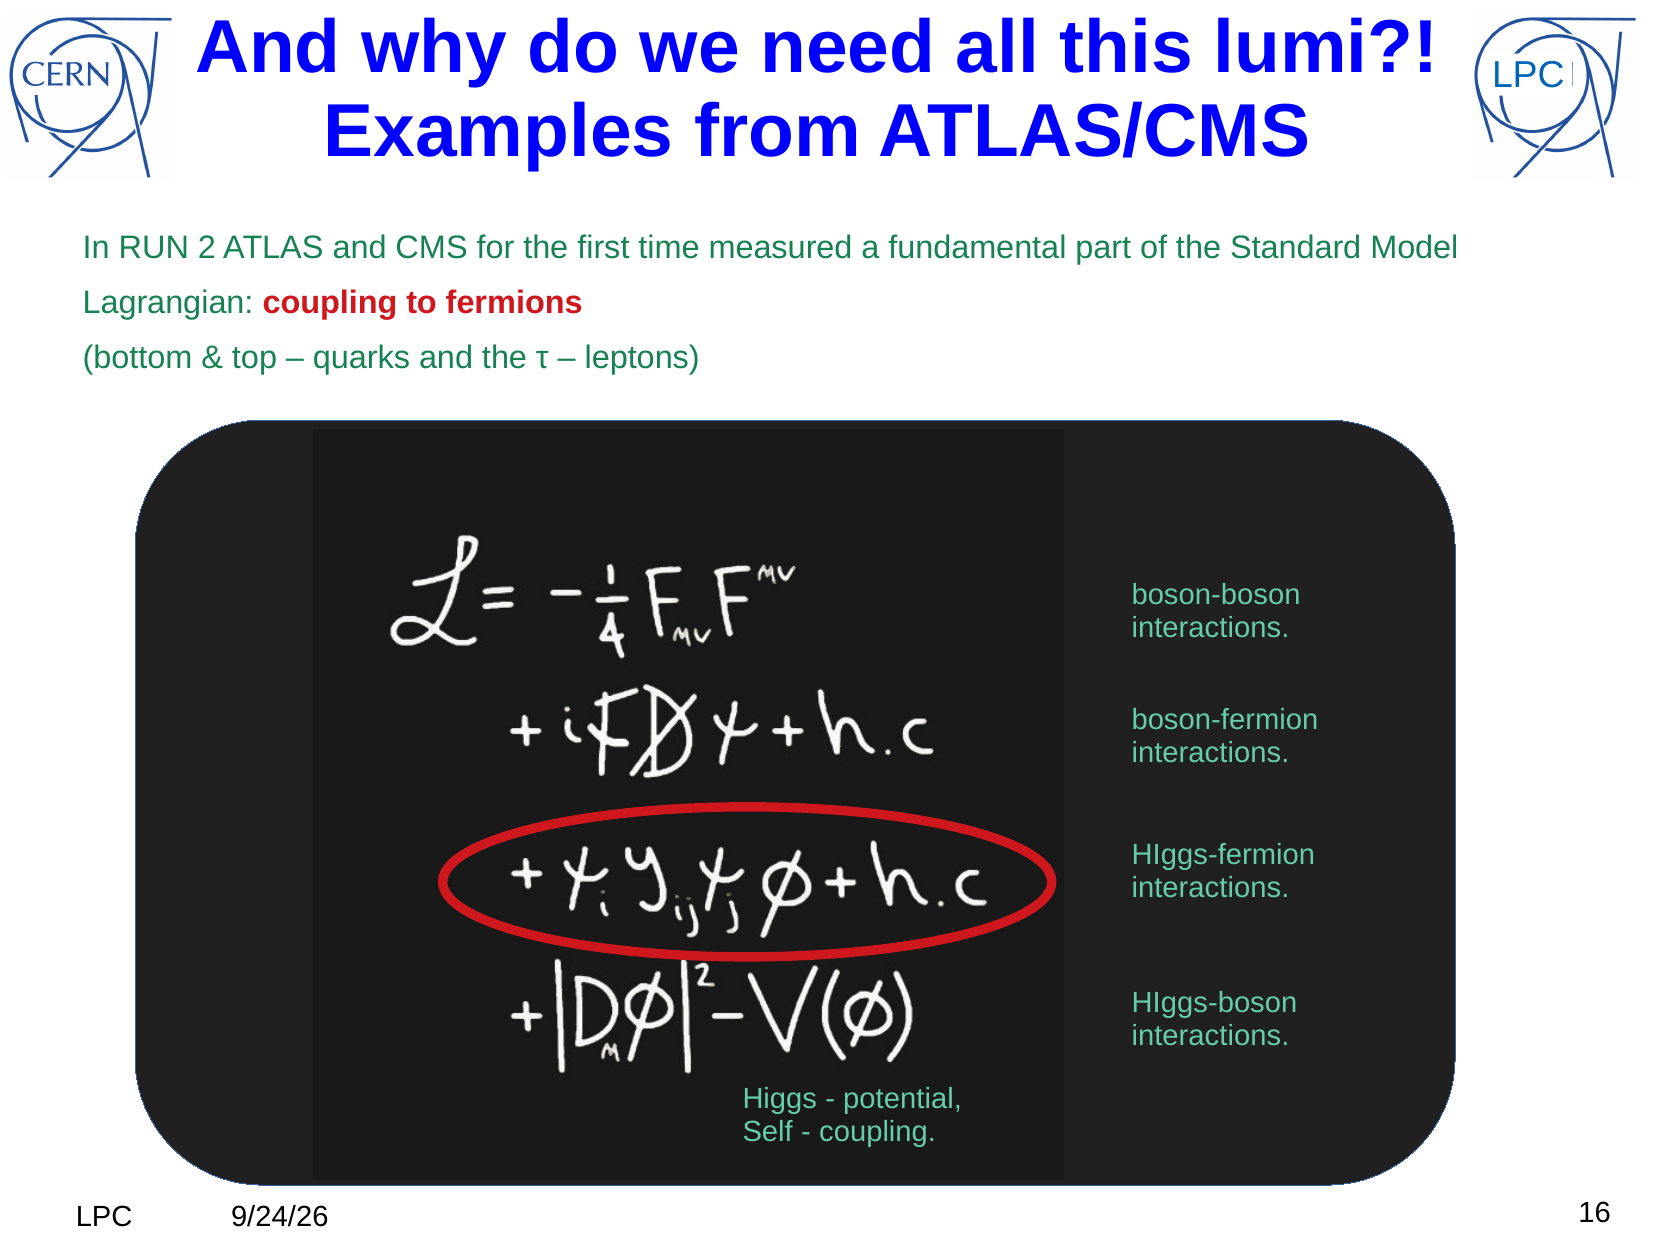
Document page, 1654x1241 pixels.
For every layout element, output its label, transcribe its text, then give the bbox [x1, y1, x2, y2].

picture [1470, 14, 1638, 180]
picture [5, 14, 174, 180]
list In RUN 2 ATLAS and CMS for the first time measured a fundamental part of the Standard Model Lagrangian: coupling to fermions (bottom & top – quarks and the τ – leptons) [82, 210, 1571, 376]
title And why do we need all this lumi?! Examples from ATLAS/CMS [173, 5, 1461, 172]
text_box boson-boson interactions. [1116, 566, 1325, 655]
text_box [135, 420, 1456, 1186]
picture [313, 429, 1064, 1180]
text_box boson-fermion interactions. [1116, 691, 1342, 781]
text_box HIggs-boson interactions. [1116, 975, 1321, 1064]
text_box Higgs - potential, Self - coupling. [727, 1070, 978, 1159]
text_box HIggs-fermion interactions. [1116, 826, 1339, 916]
